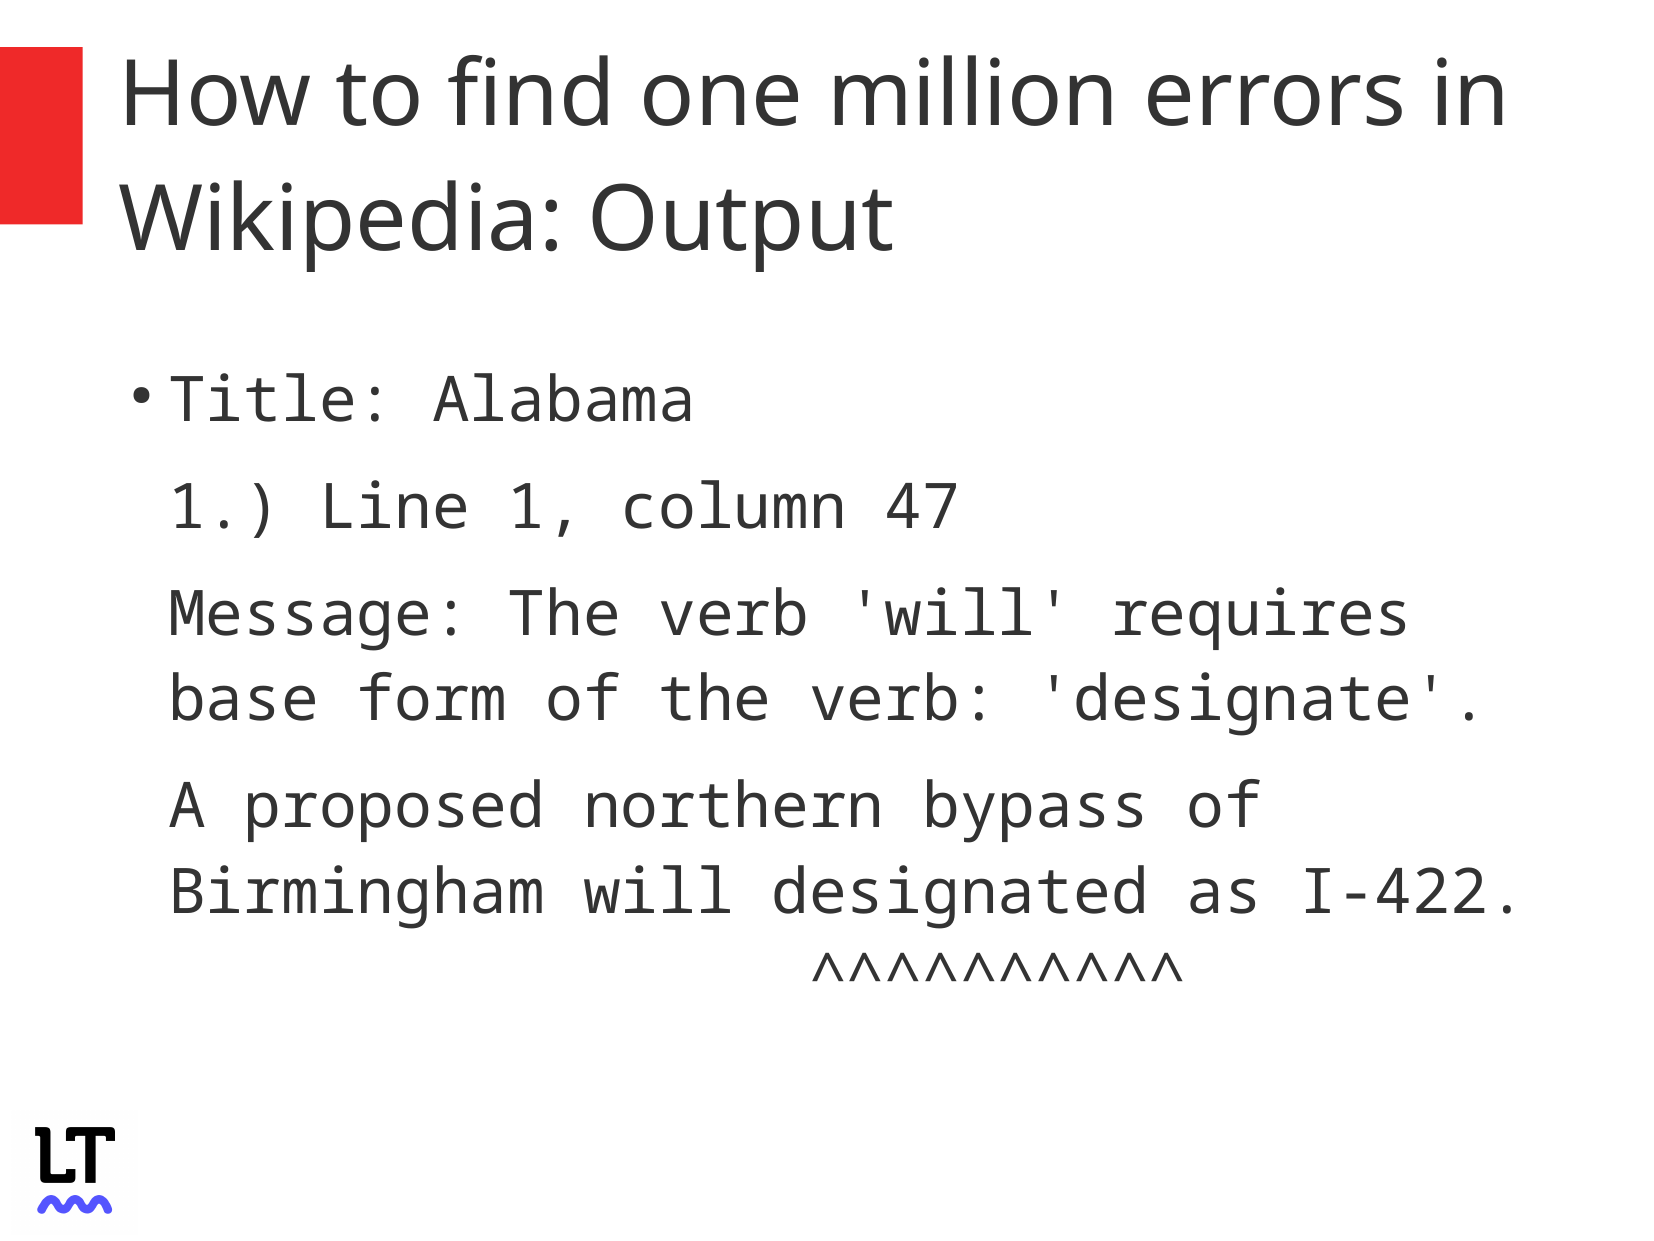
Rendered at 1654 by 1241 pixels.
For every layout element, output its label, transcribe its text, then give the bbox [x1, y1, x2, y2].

picture [11, 1110, 138, 1235]
list Title: Alabama 1.) Line 1, column 47 Message: The verb 'will' requires base form of the verb: 'designate'. A proposed northern bypass of Birmingham will designated as I-422. ^^^^^^^^^^ [118, 354, 1536, 1074]
title How to find one million errors in Wikipedia: Output [118, 49, 1571, 257]
